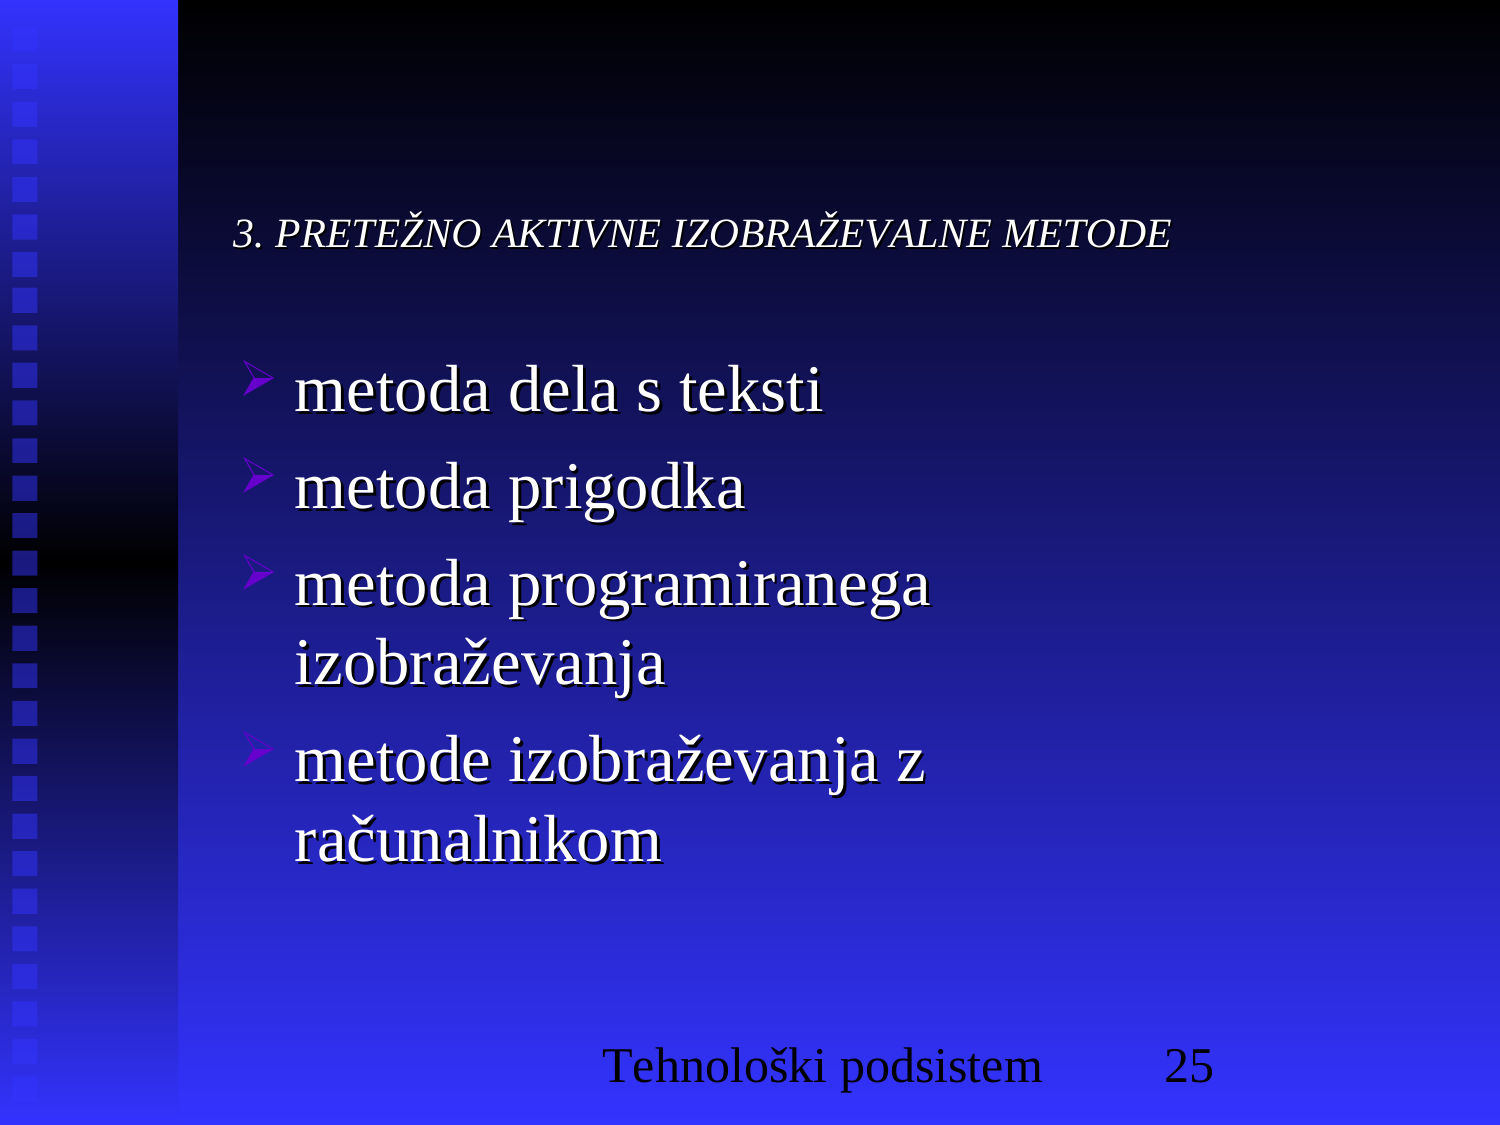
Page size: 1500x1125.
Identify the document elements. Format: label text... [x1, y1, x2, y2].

title 3. PRETEŽNO AKTIVNE IZOBRAŽEVALNE METODE [217, 198, 1266, 264]
list metoda dela s teksti metoda prigodka metoda programiranega izobraževanja metode izobraževanja z računalnikom [223, 337, 1183, 1001]
